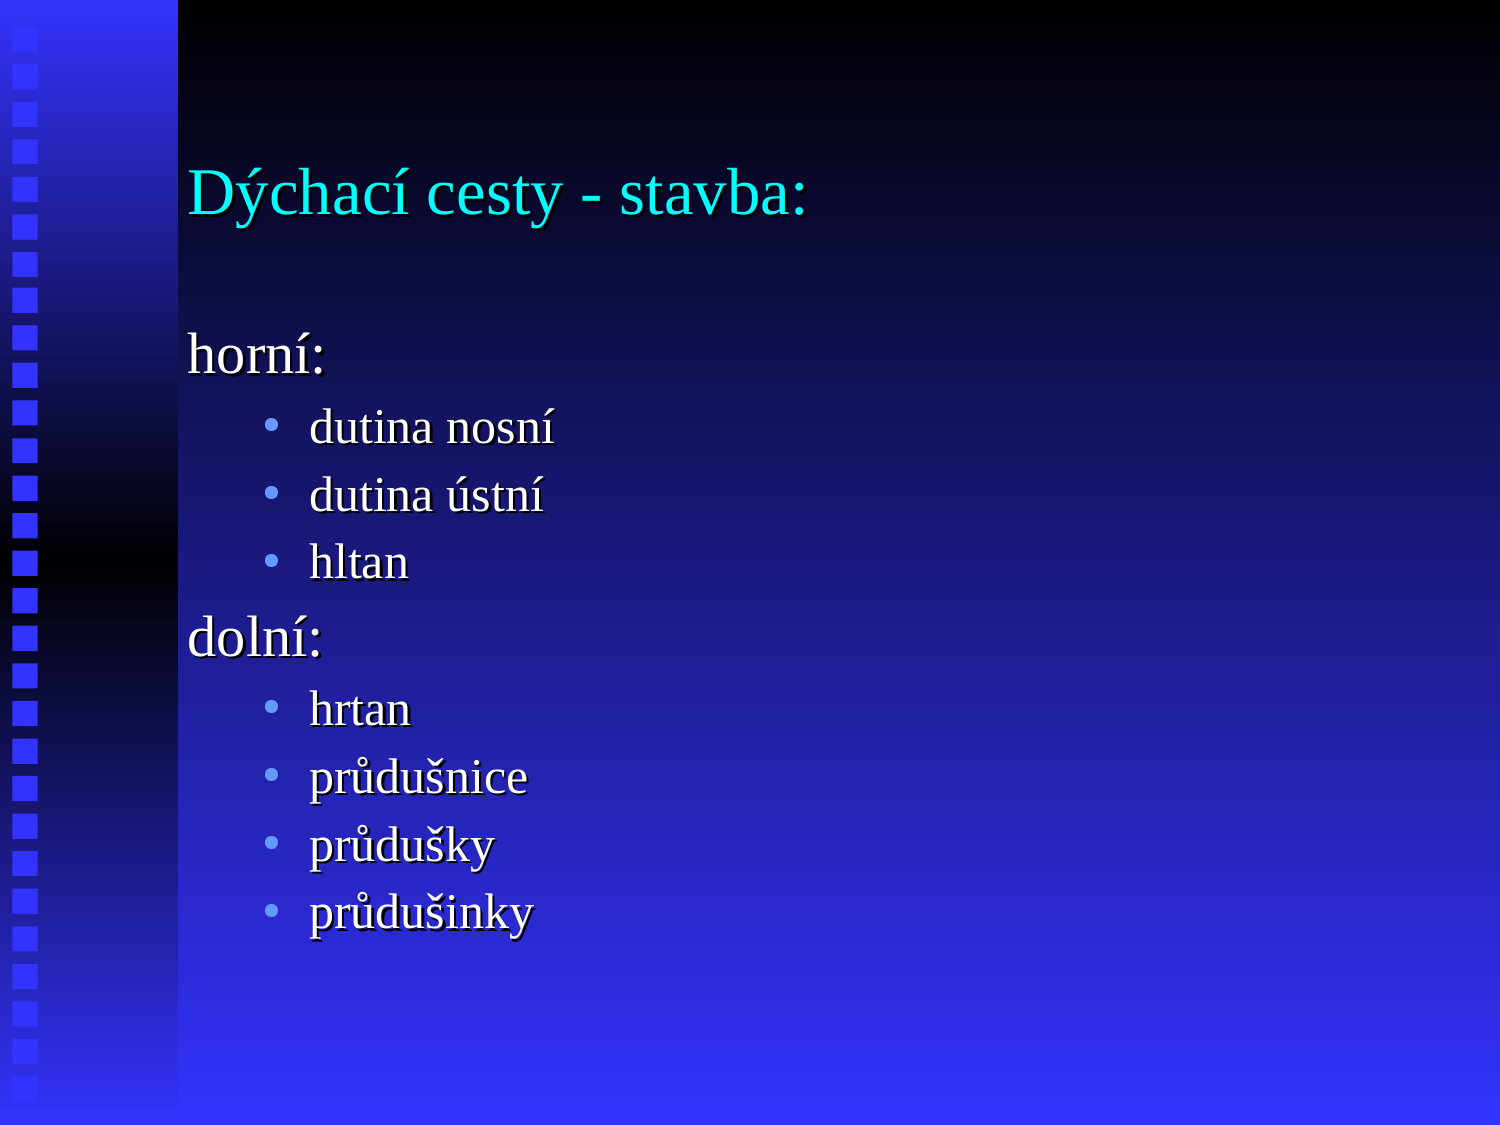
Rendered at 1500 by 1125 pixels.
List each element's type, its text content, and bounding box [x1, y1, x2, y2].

list horní: dutina nosní dutina ústní hltan dolní: hrtan průdušnice průdušky průdušinky [187, 324, 1463, 1001]
title Dýchací cesty - stavba: [187, 99, 1463, 288]
